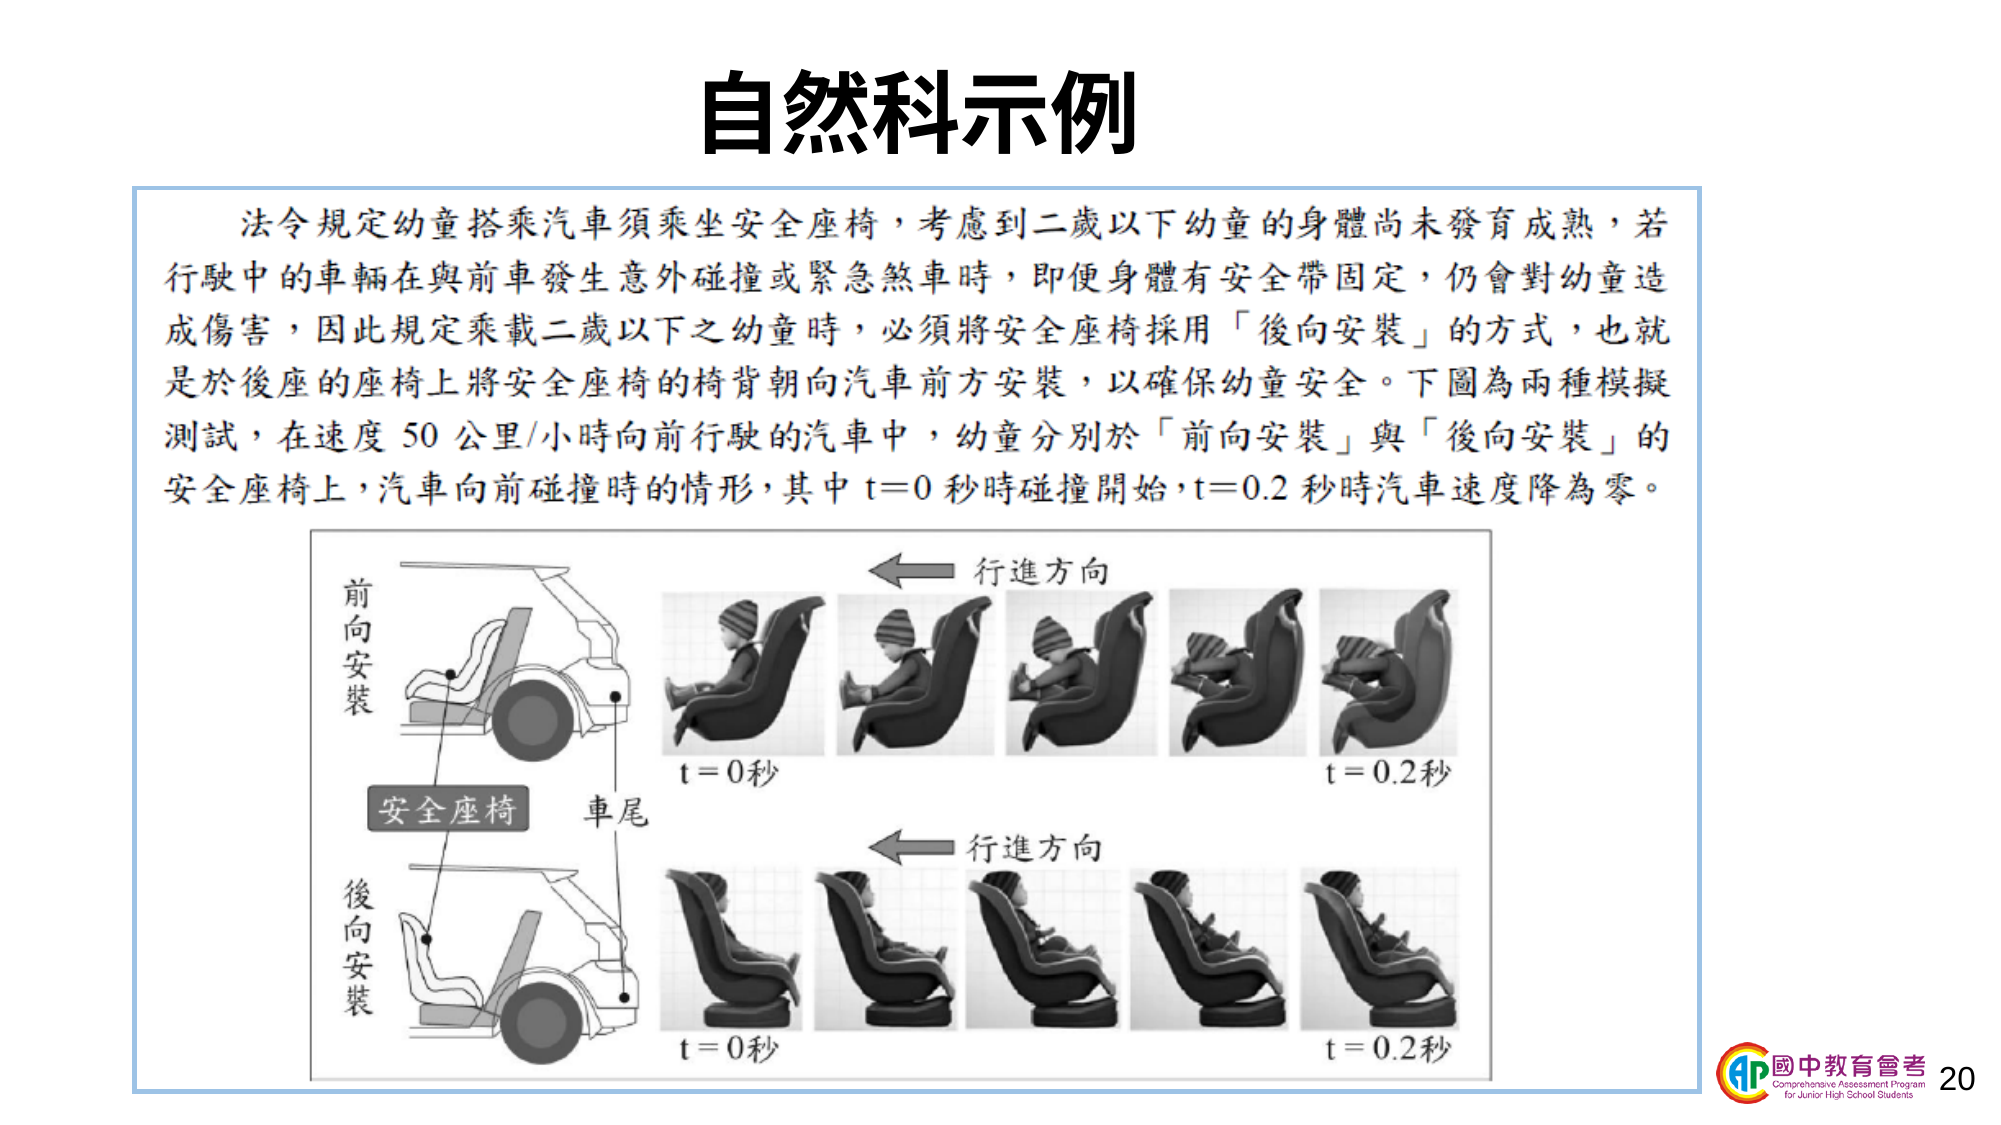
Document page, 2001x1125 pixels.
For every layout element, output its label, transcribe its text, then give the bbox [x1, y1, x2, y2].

text_box [1923, 1047, 2000, 1108]
title 自然科示例 [53, 2, 1779, 220]
title 自然科示例 [137, 190, 1697, 220]
picture [149, 220, 1685, 1089]
